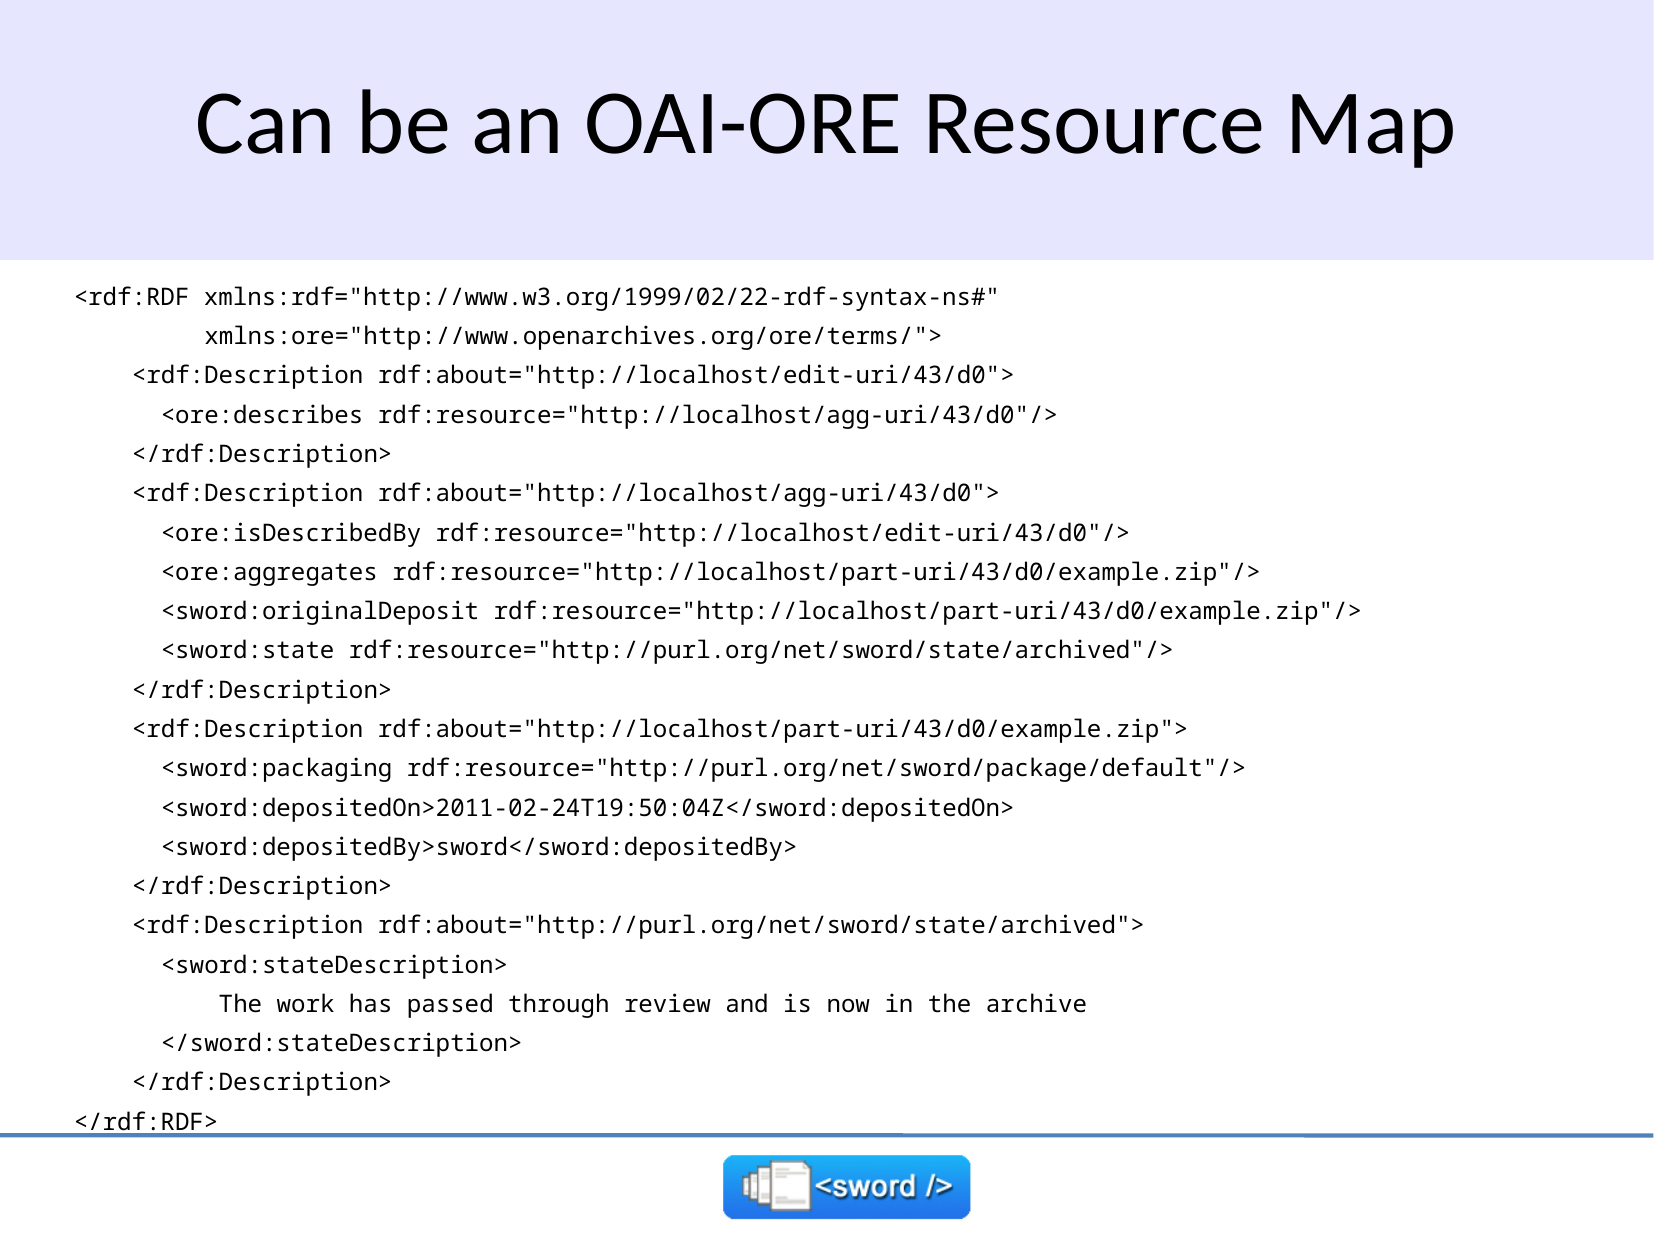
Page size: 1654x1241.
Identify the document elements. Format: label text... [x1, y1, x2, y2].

picture [722, 1154, 973, 1223]
text_box Can be an OAI-ORE Resource Map [0, 77, 1654, 185]
list <rdf:RDF xmlns:rdf="http://www.w3.org/1999/02/22-rdf-syntax-ns#" xmlns:ore="http://www.openarchives.org/ore/terms/"> <rdf:Description rdf:about="http://localhost/edit-uri/43/d0"> <ore:describes rdf:resource="http://localhost/agg-uri/43/d0"/> </rdf:Description> <rdf:Description rdf:about="http://localhost/agg-uri/43/d0"> <ore:isDescribedBy rdf:resource="http://localhost/edit-uri/43/d0"/> <ore:aggregates rdf:resource="http://localhost/part-uri/43/d0/example.zip"/> <sword:originalDeposit rdf:resource="http://localhost/part-uri/43/d0/example.zip"/> <sword:state rdf:resource="http://purl.org/net/sword/state/archived"/> </rdf:Description> <rdf:Description rdf:about="http://localhost/part-uri/43/d0/example.zip"> <sword:packaging rdf:resource="http://purl.org/net/sword/package/default"/> <sword:depositedOn>2011-02-24T19:50:04Z</sword:depositedOn> <sword:depositedBy>sword</sword:depositedBy> </rdf:Description> <rdf:Description rdf:about="http://purl.org/net/sword/state/archived"> <sword:stateDescription> The work has passed through review and is now in the archive </sword:stateDescription> </rdf:Description> </rdf:RDF> [59, 274, 1595, 1133]
